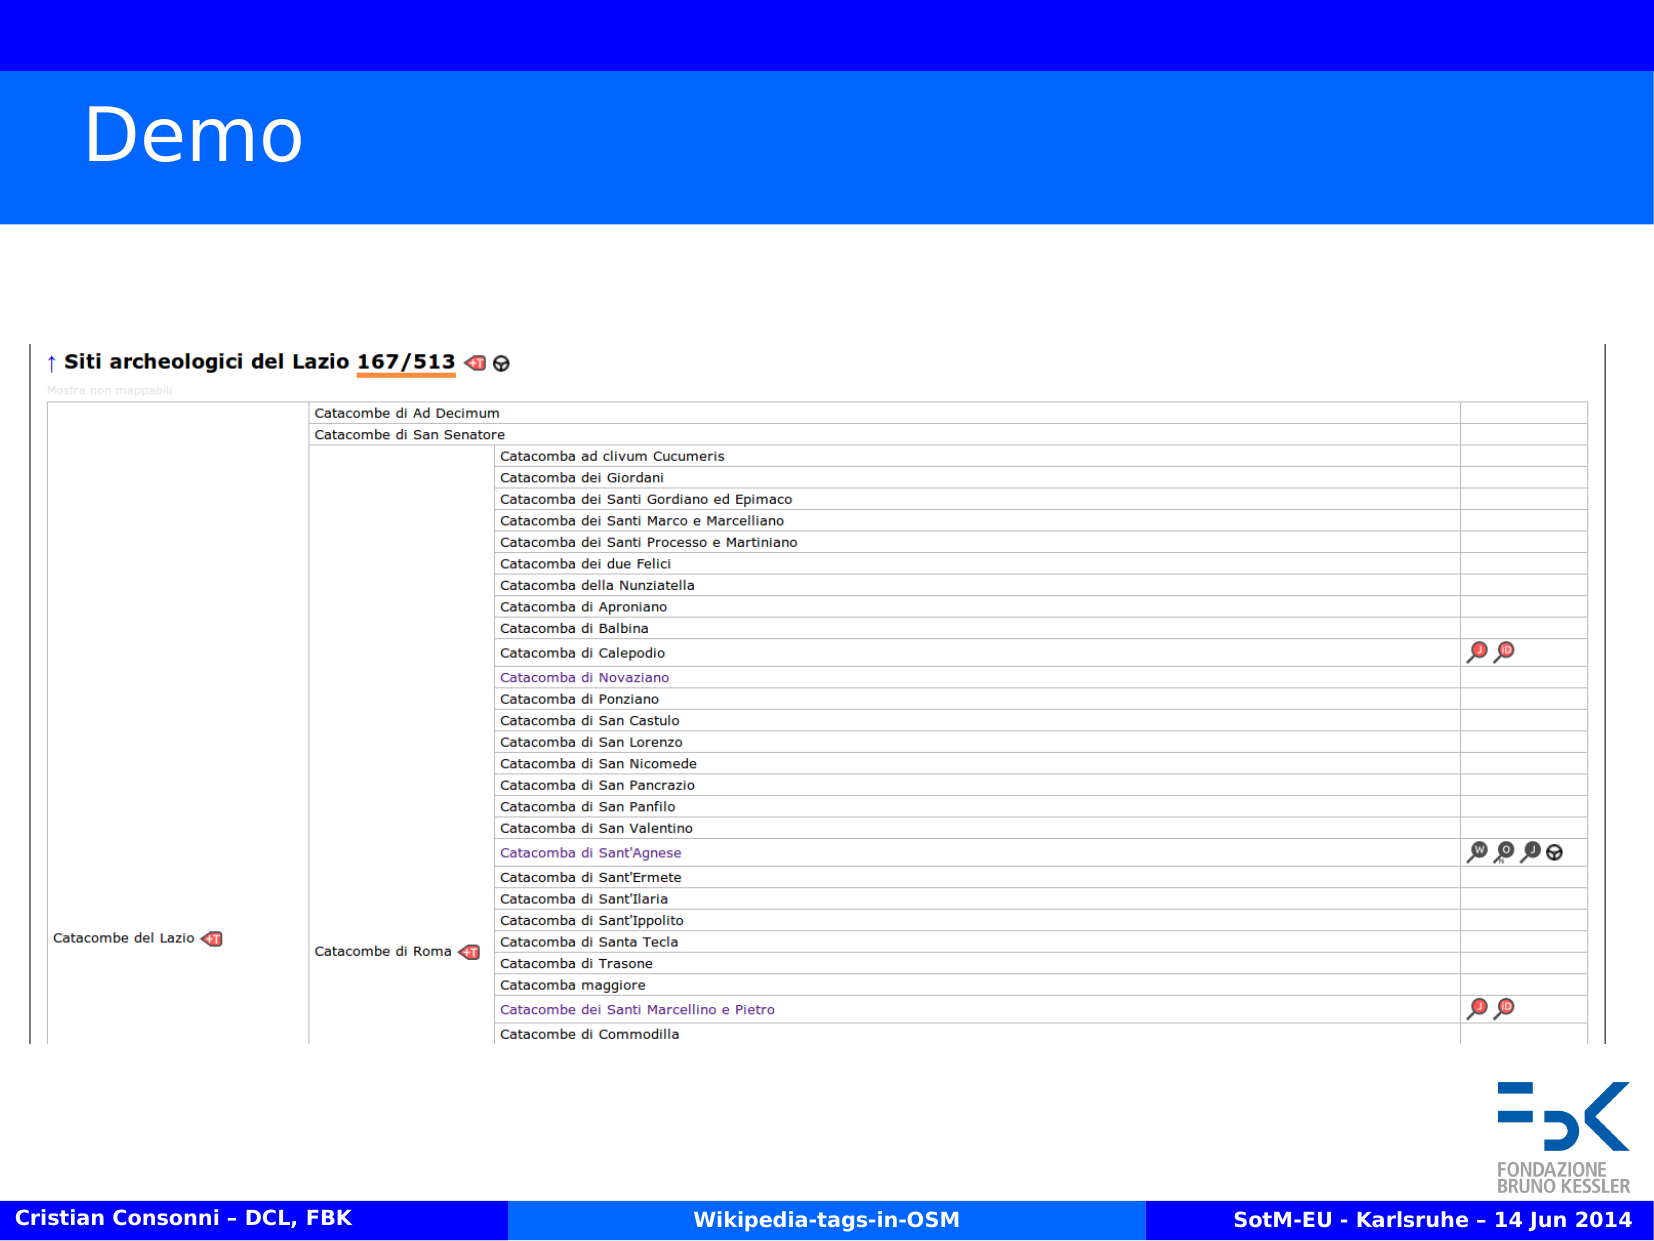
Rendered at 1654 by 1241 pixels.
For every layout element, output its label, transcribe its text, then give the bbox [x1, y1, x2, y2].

title Demo [82, 92, 1571, 180]
picture [10, 344, 1619, 1044]
picture [1498, 1082, 1630, 1193]
